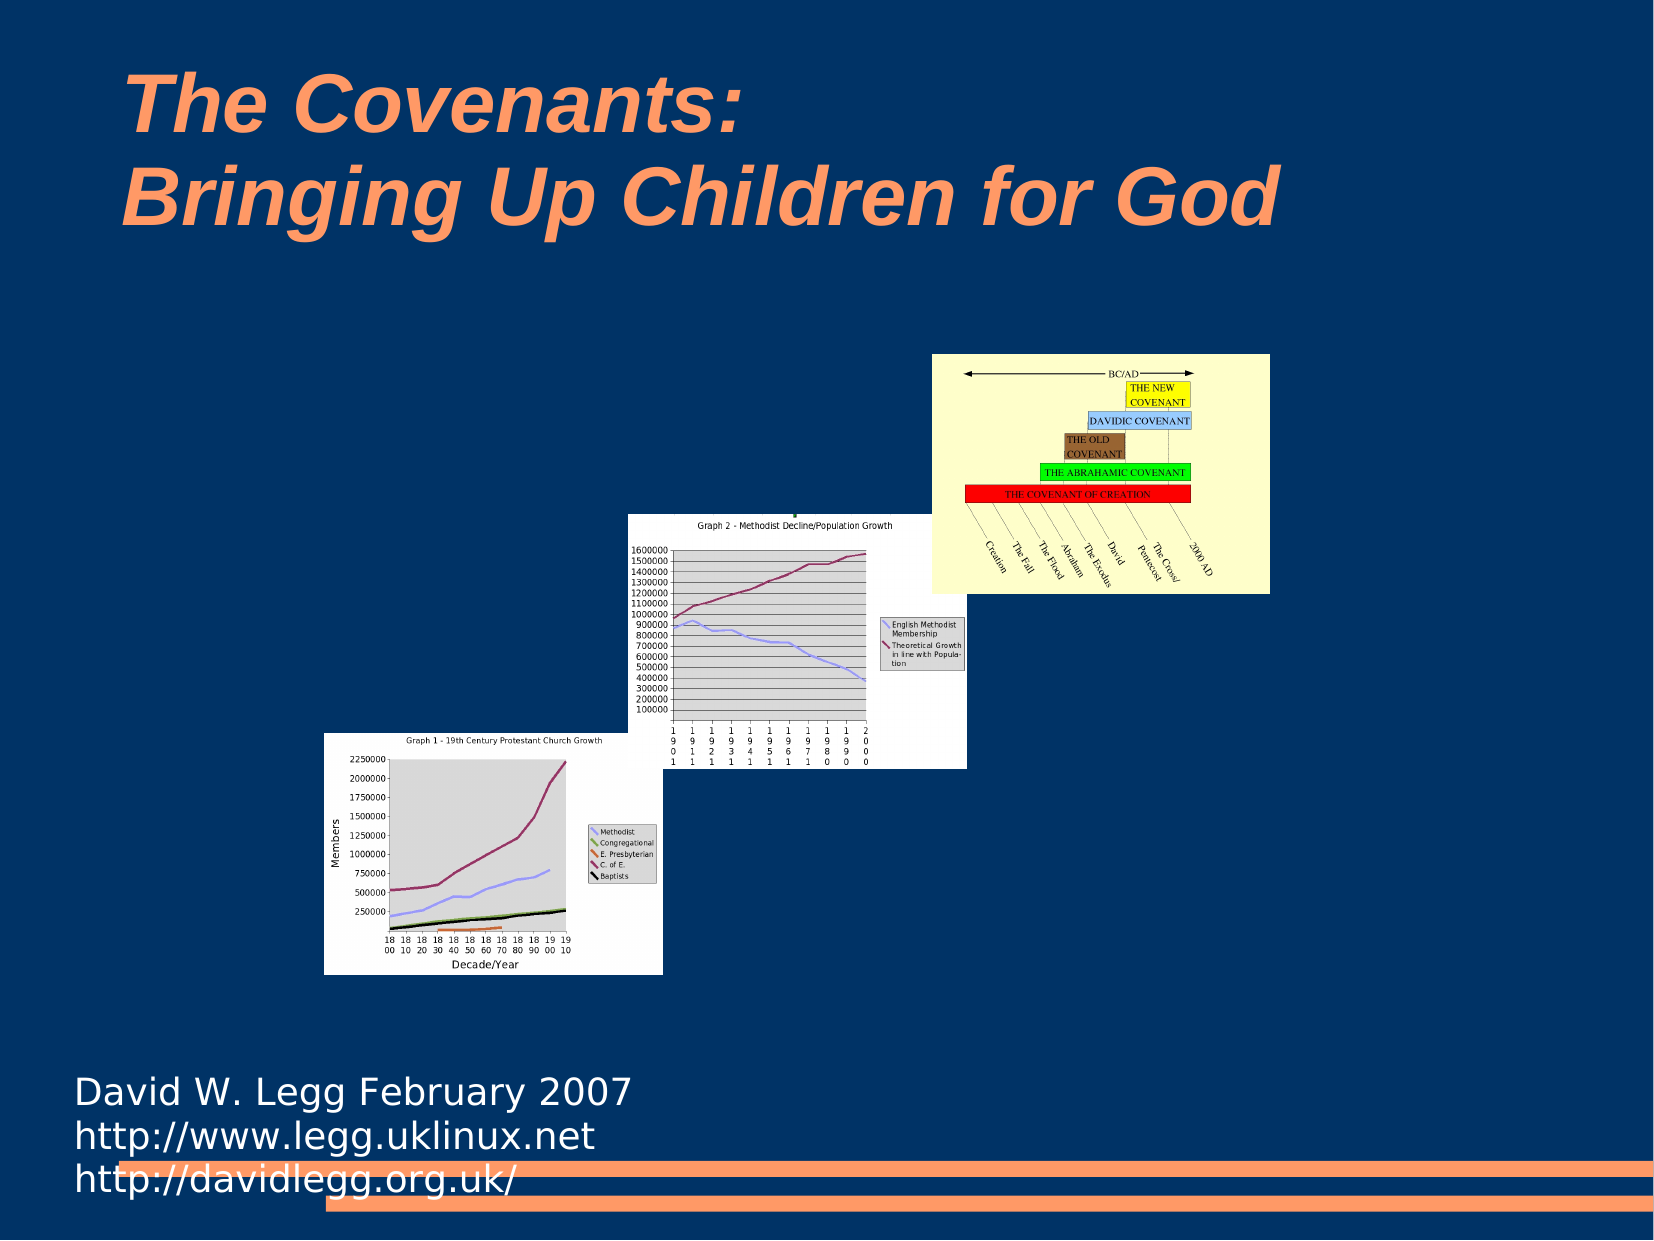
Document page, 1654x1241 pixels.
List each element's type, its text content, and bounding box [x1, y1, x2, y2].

title The Covenants: Bringing Up Children for God [121, 46, 1534, 254]
picture [324, 354, 1270, 975]
text_box David W. Legg February 2007 http://www.legg.uklinux.net http://davidlegg.org.uk/ [59, 1063, 1625, 1166]
